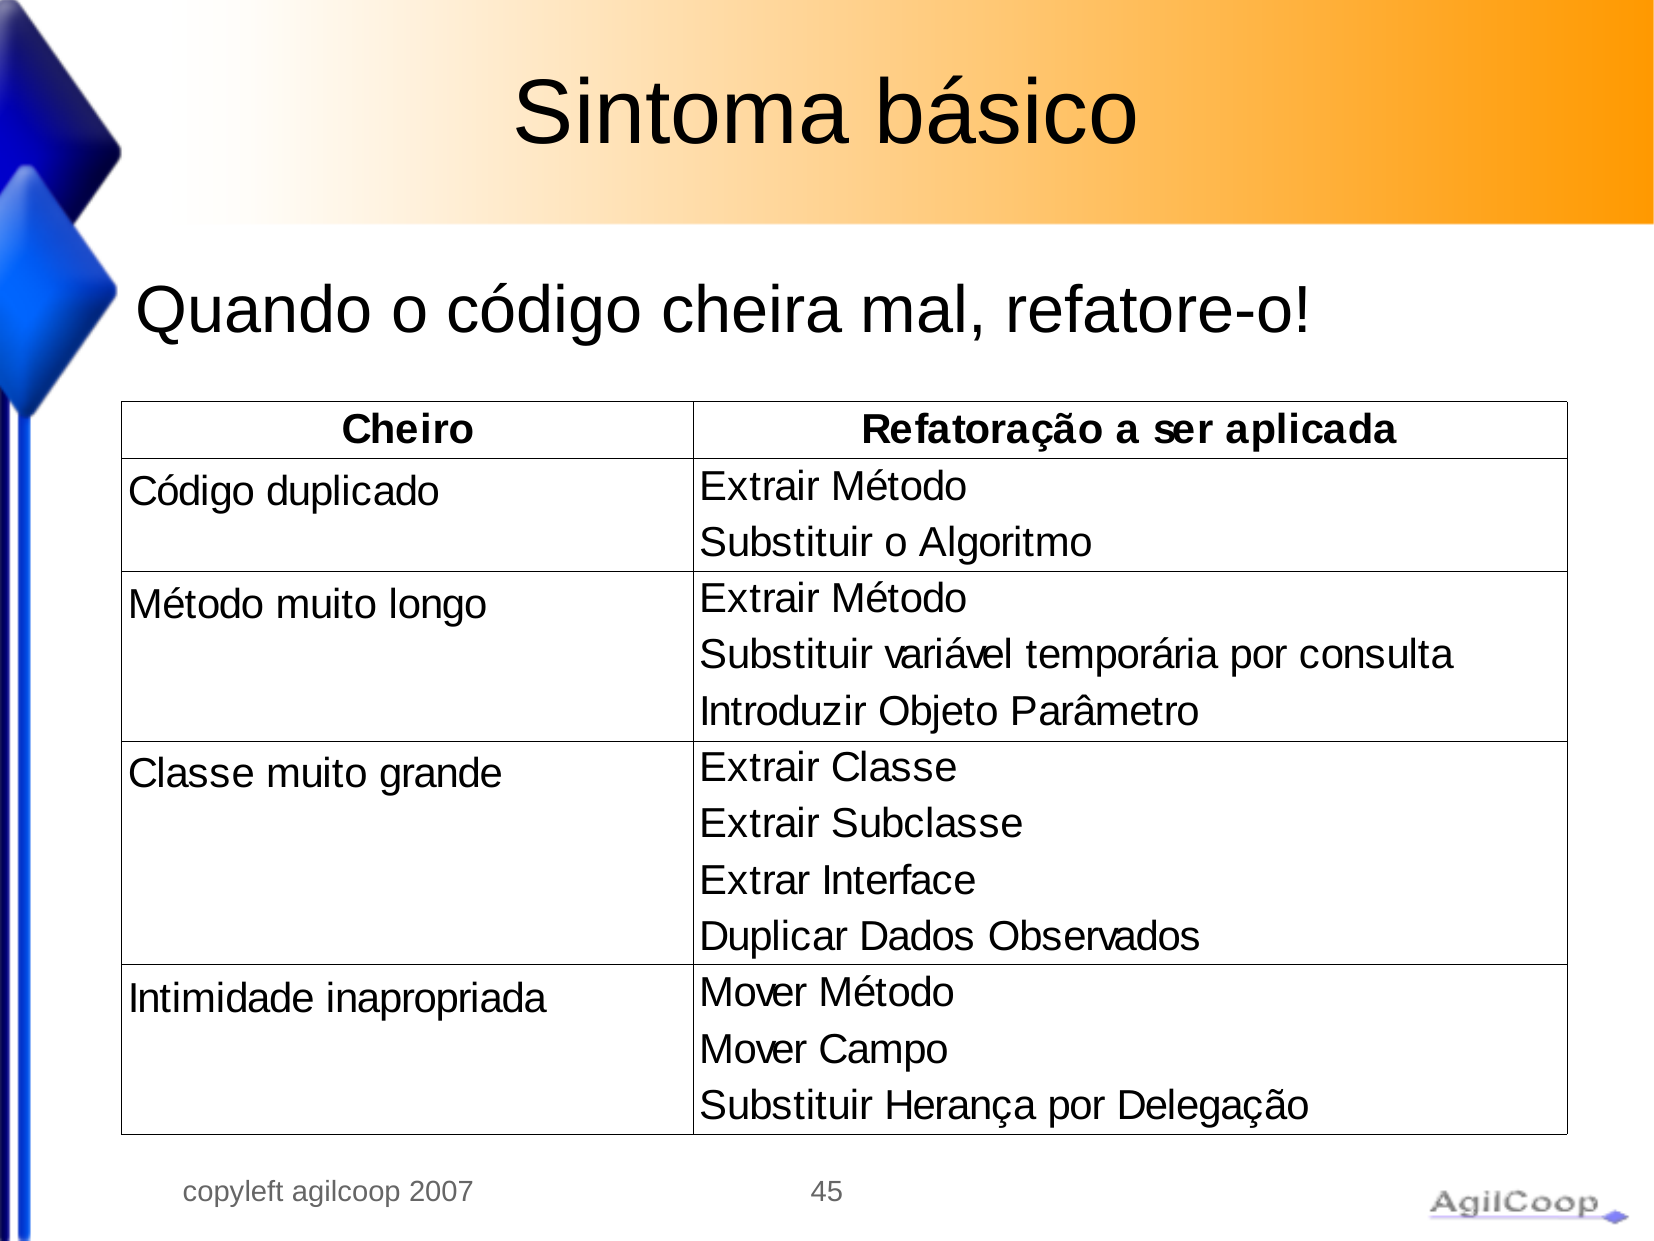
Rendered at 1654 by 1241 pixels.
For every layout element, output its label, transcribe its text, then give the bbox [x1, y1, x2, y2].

chart [118, 398, 1572, 1140]
picture [0, 0, 1654, 1241]
list Quando o código cheira mal, refatore-o! [118, 271, 1607, 1123]
title Sintoma básico [82, 8, 1571, 216]
